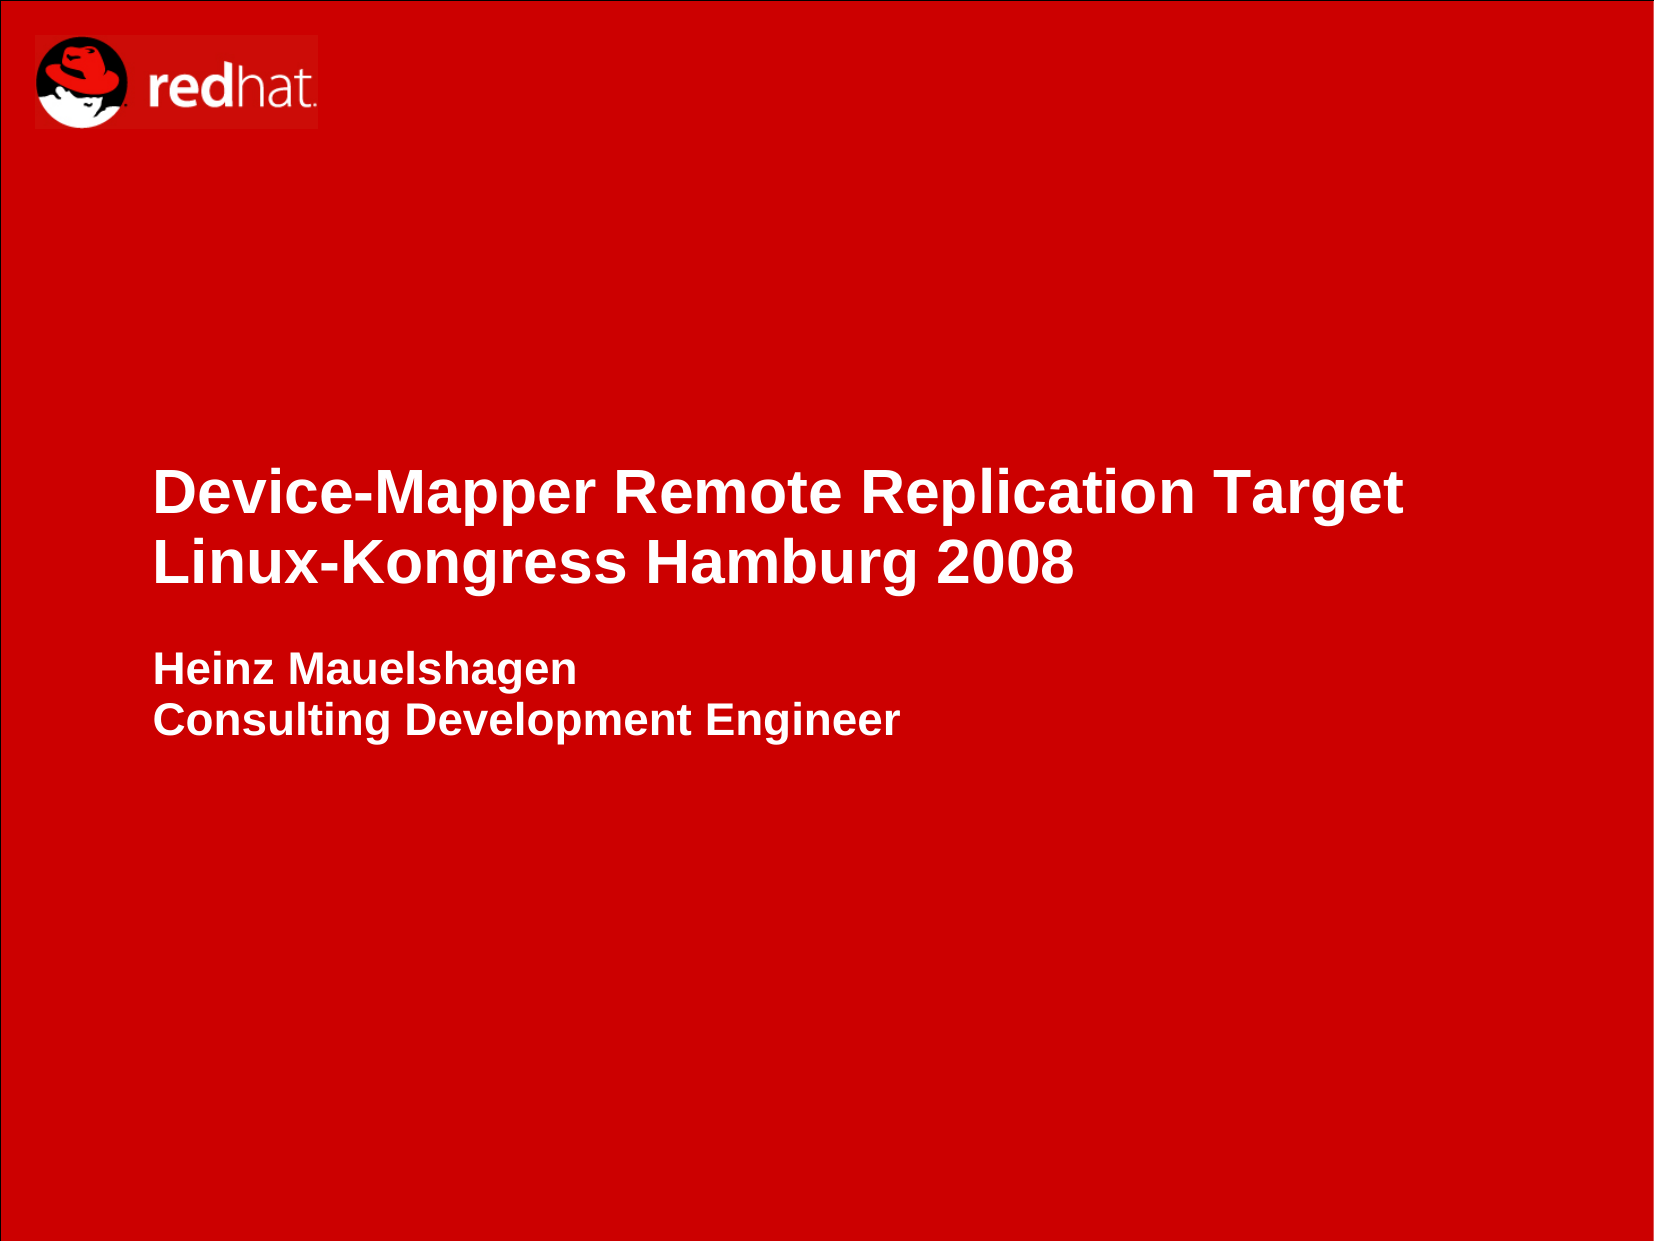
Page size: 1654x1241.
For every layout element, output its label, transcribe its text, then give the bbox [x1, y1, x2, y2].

text_box [148, 640, 474, 825]
picture [35, 35, 318, 129]
text_box Device-Mapper Remote Replication Target Linux-Kongress Hamburg 2008 Heinz Mauelshagen Consulting Development Engineer [152, 457, 1408, 908]
